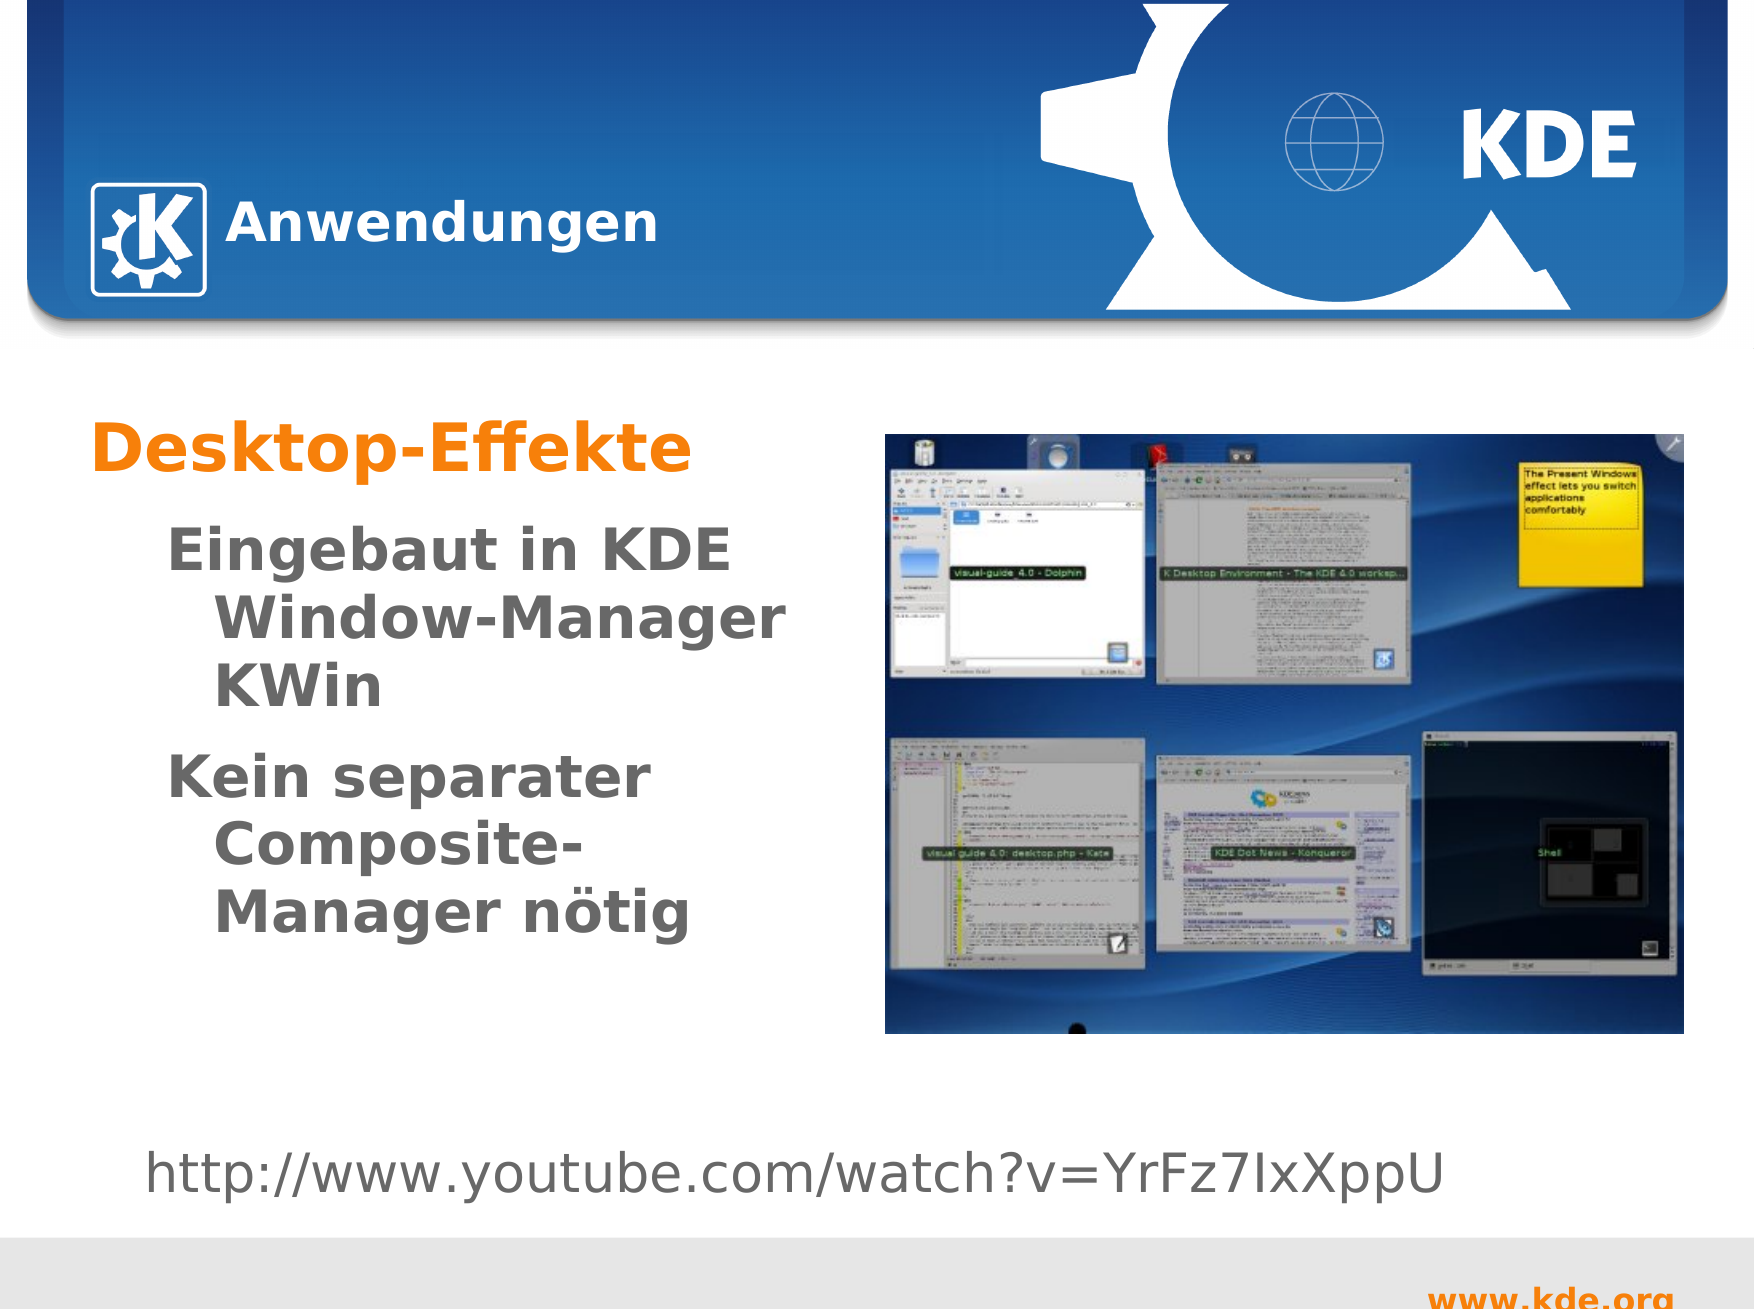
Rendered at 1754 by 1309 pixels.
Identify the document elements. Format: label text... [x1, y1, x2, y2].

text_box http://www.youtube.com/watch?v=YrFz7IxXppU [112, 1103, 1464, 1182]
list Desktop-Effekte Eingebaut in KDE Window-Manager KWin Kein separater Composite-Manager nötig [71, 409, 798, 947]
picture [0, 0, 1754, 349]
title Anwendungen [225, 181, 1126, 265]
picture [885, 434, 1684, 1034]
